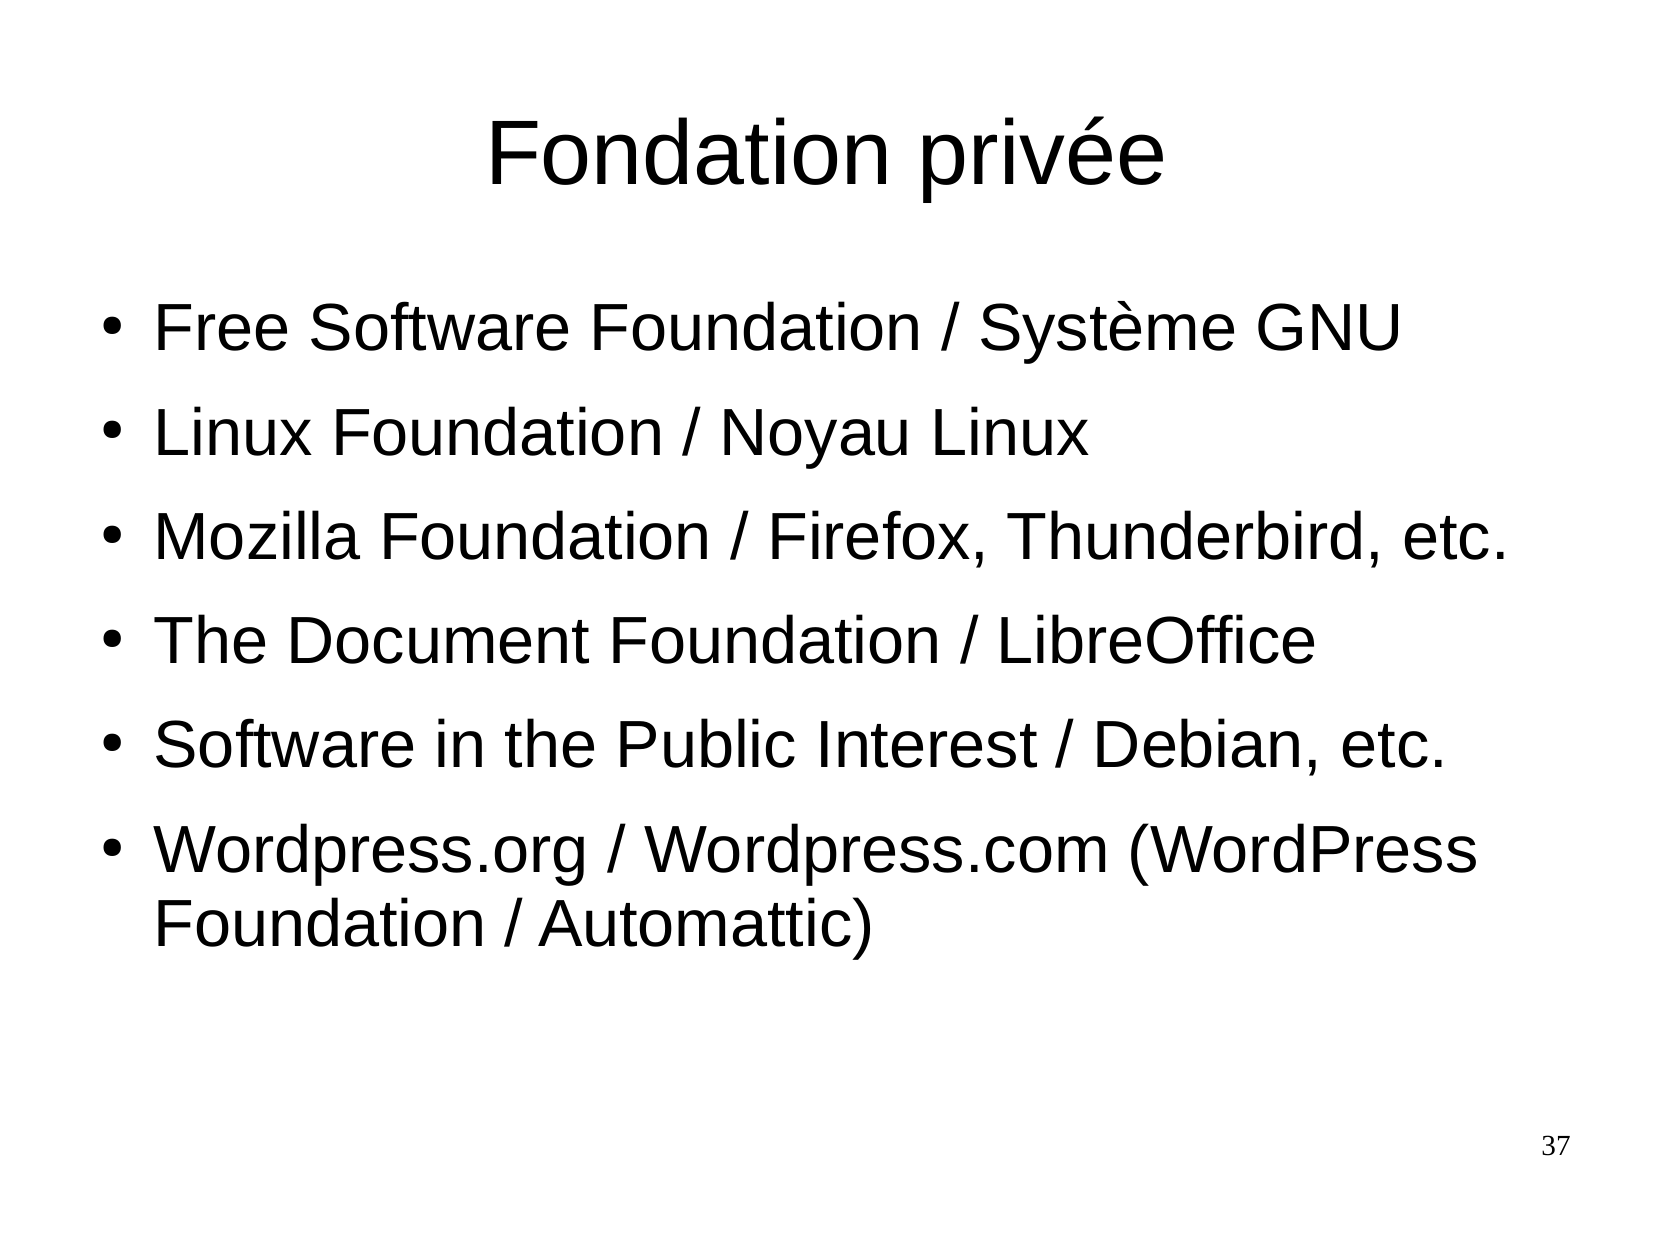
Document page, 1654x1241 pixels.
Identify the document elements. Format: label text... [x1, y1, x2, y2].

title Fondation privée [82, 49, 1571, 257]
list Free Software Foundation / Système GNU Linux Foundation / Noyau Linux Mozilla Foundation / Firefox, Thunderbird, etc. The Document Foundation / LibreOffice Software in the Public Interest / Debian, etc. Wordpress.org / Wordpress.com (WordPress Foundation / Automattic) [82, 290, 1538, 1010]
